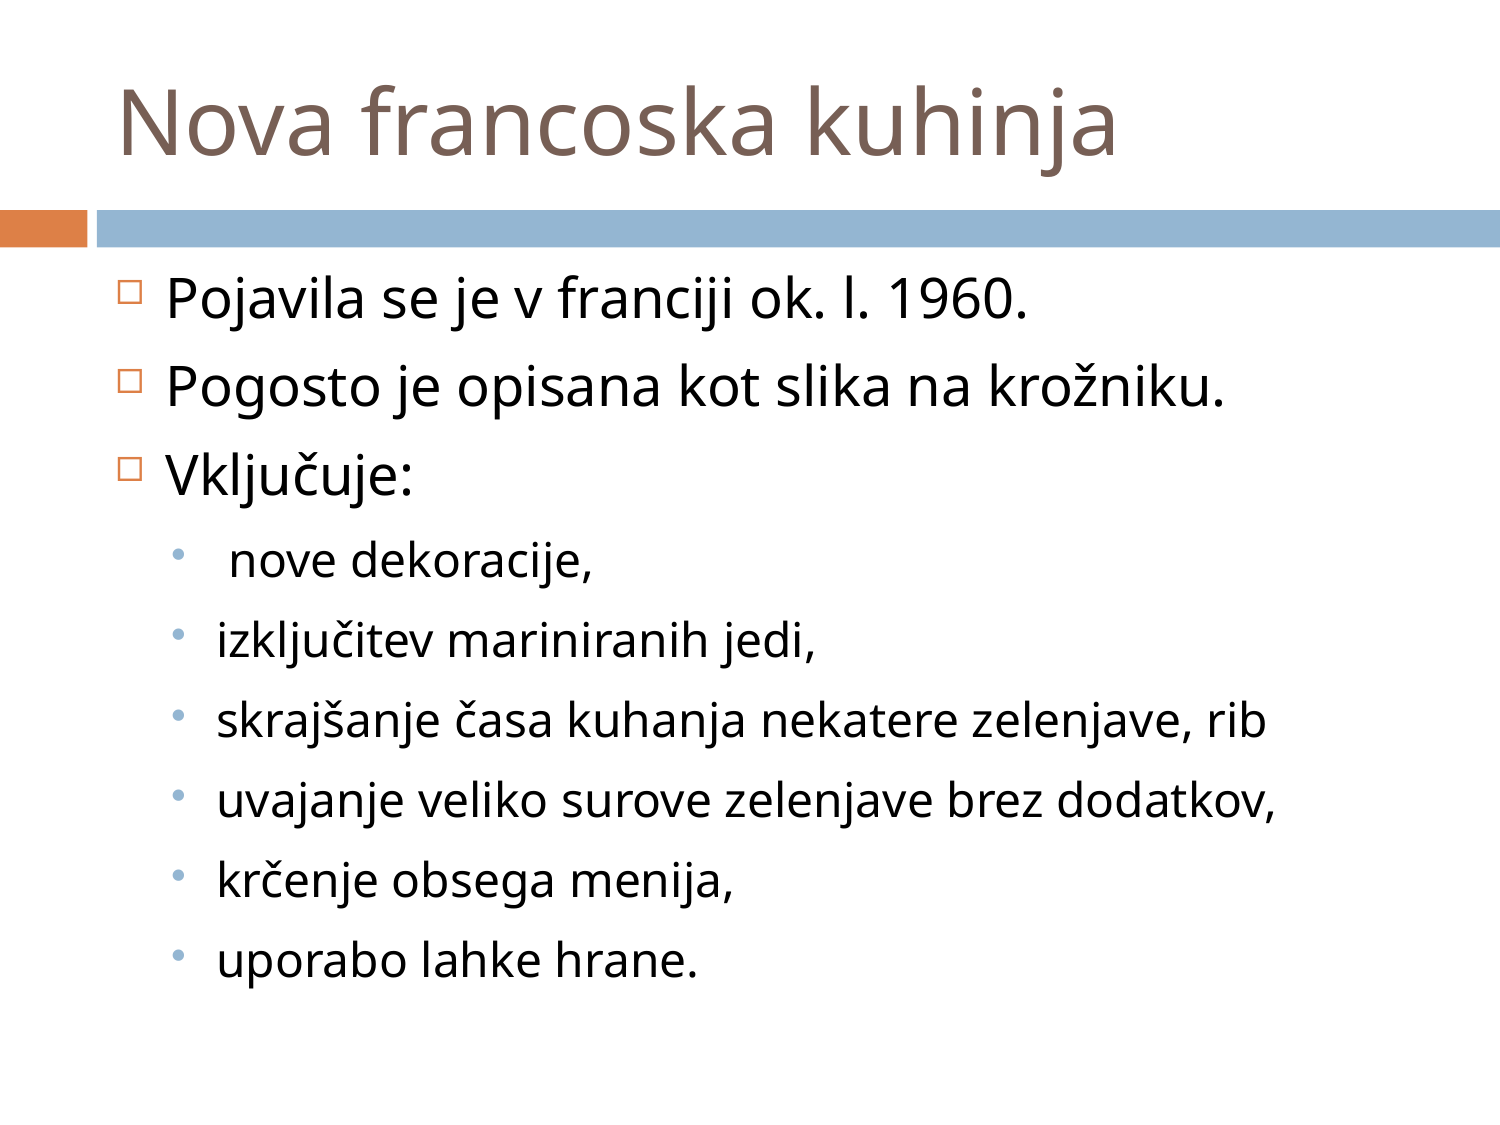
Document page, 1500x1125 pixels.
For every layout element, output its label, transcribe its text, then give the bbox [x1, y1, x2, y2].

title Nova francoska kuhinja [100, 37, 1438, 200]
list Pojavila se je v franciji ok. l. 1960. Pogosto je opisana kot slika na krožniku. Vključuje: nove dekoracije, izključitev mariniranih jedi, skrajšanje časa kuhanja nekatere zelenjave, rib uvajanje veliko surove zelenjave brez dodatkov, krčenje obsega menija, uporabo lahke hrane. [100, 262, 1438, 1000]
